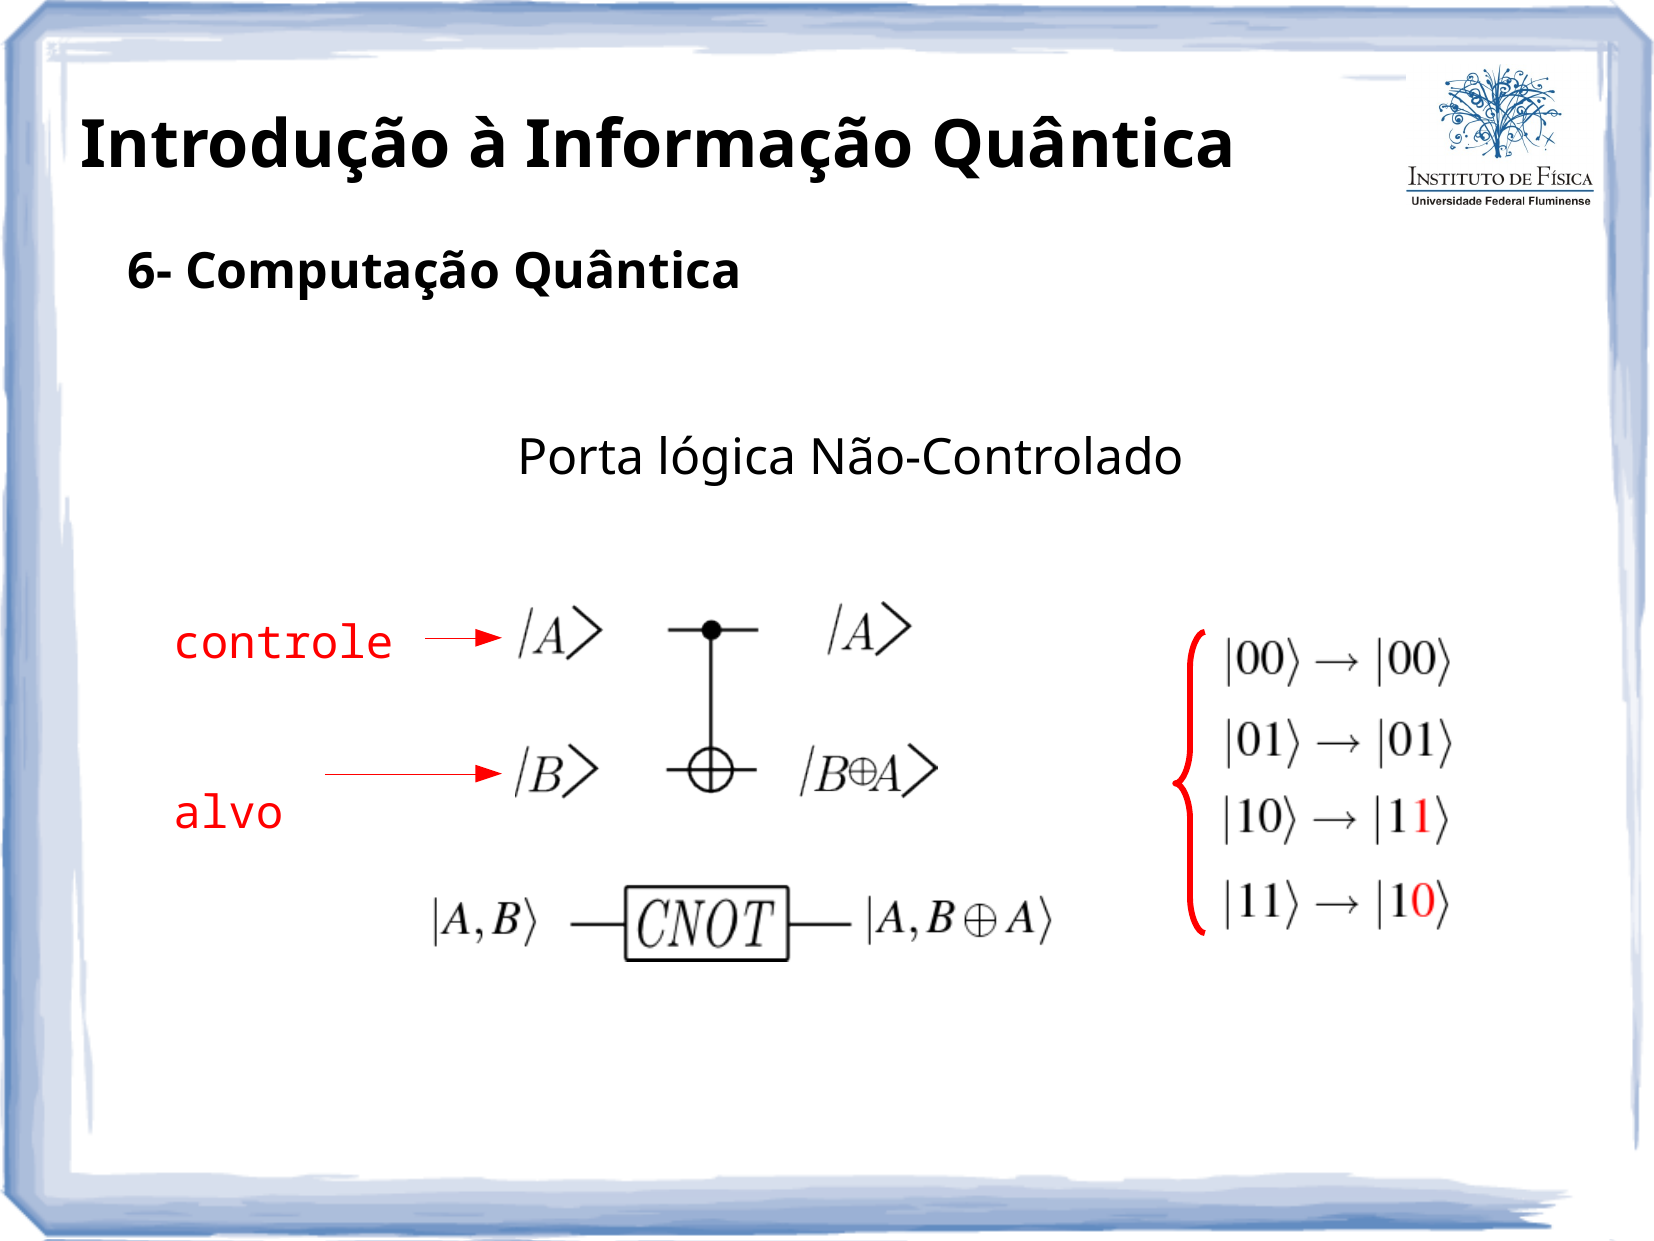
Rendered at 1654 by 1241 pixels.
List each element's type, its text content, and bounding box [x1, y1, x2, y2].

text_box 6- Computação Quântica Porta lógica Não-Controlado [112, 227, 1589, 475]
text_box Introdução à Informação Quântica [65, 88, 1261, 181]
picture [0, 0, 1654, 1241]
text_box controle alvo [158, 602, 426, 811]
